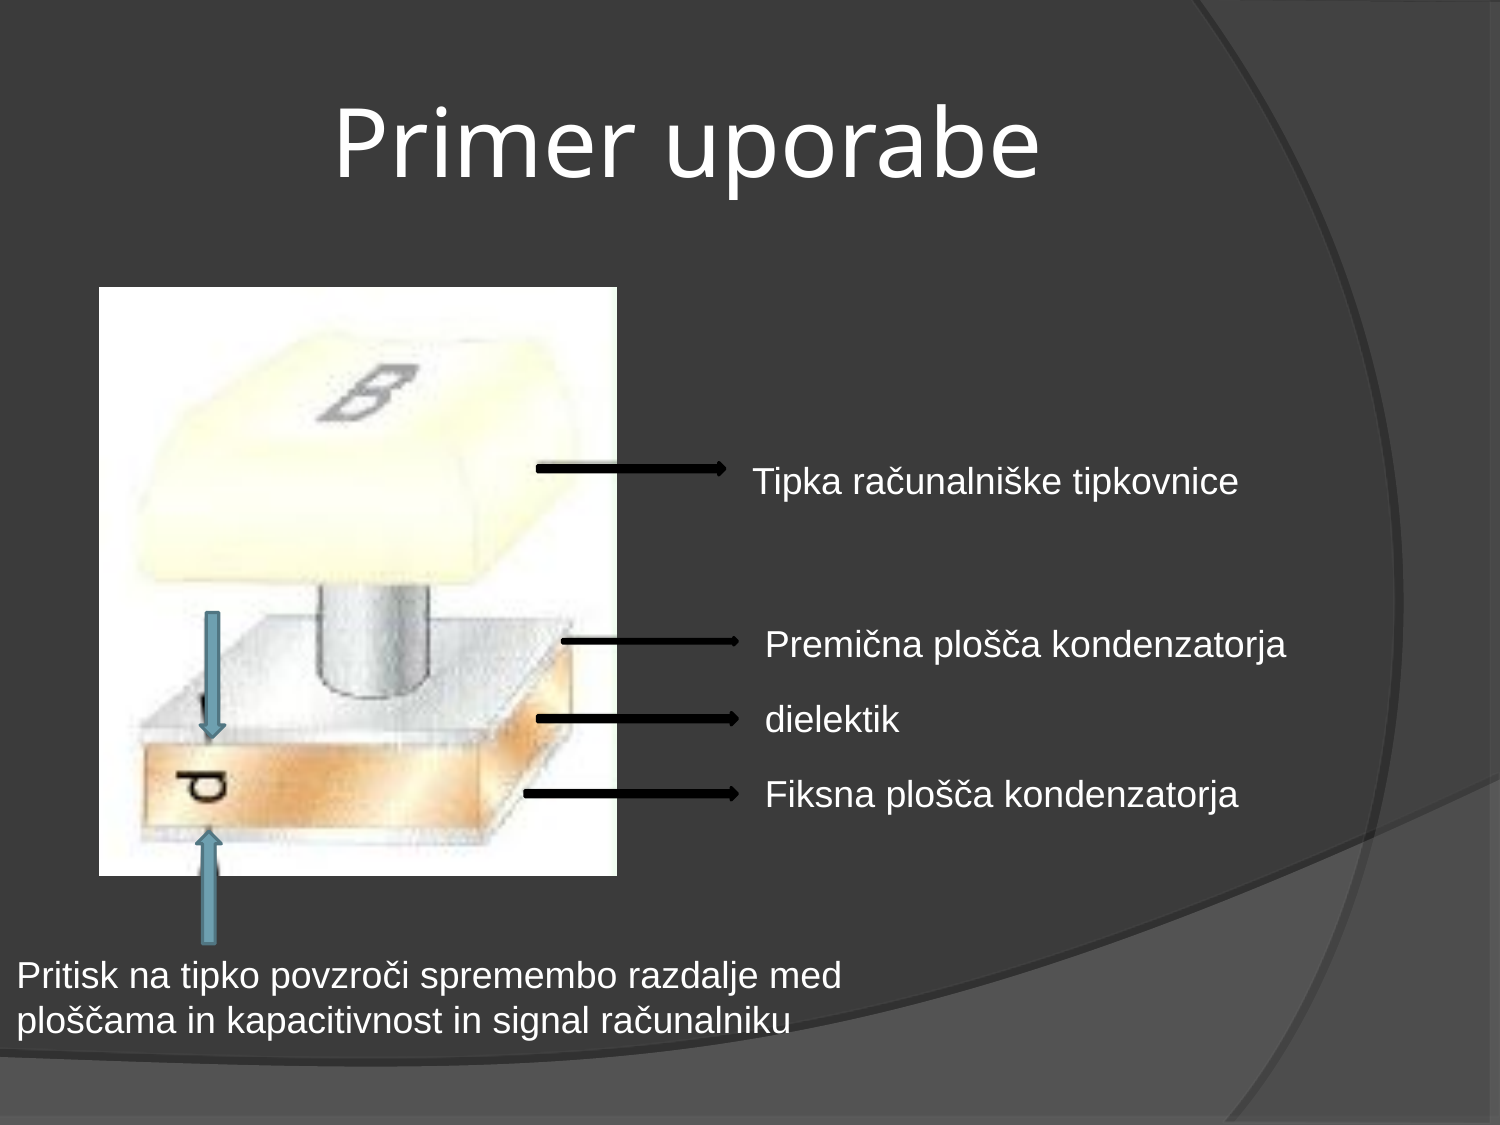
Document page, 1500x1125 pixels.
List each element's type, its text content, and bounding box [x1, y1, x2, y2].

text_box Pritisk na tipko povzroči spremembo razdalje med ploščama in kapacitivnost in signal računalniku [1, 943, 896, 1049]
text_box Fiksna plošča kondenzatorja [749, 762, 1288, 823]
text_box [537, 462, 726, 475]
text_box [537, 712, 738, 725]
picture [99, 287, 617, 876]
text_box Premična plošča kondenzatorja [749, 612, 1363, 673]
text_box [562, 637, 738, 646]
text_box [196, 831, 222, 943]
text_box [524, 787, 738, 800]
text_box dielektik [750, 687, 1238, 748]
text_box Tipka računalniške tipkovnice [737, 449, 1400, 510]
title Primer uporabe [75, 45, 1300, 233]
text_box [200, 612, 226, 738]
